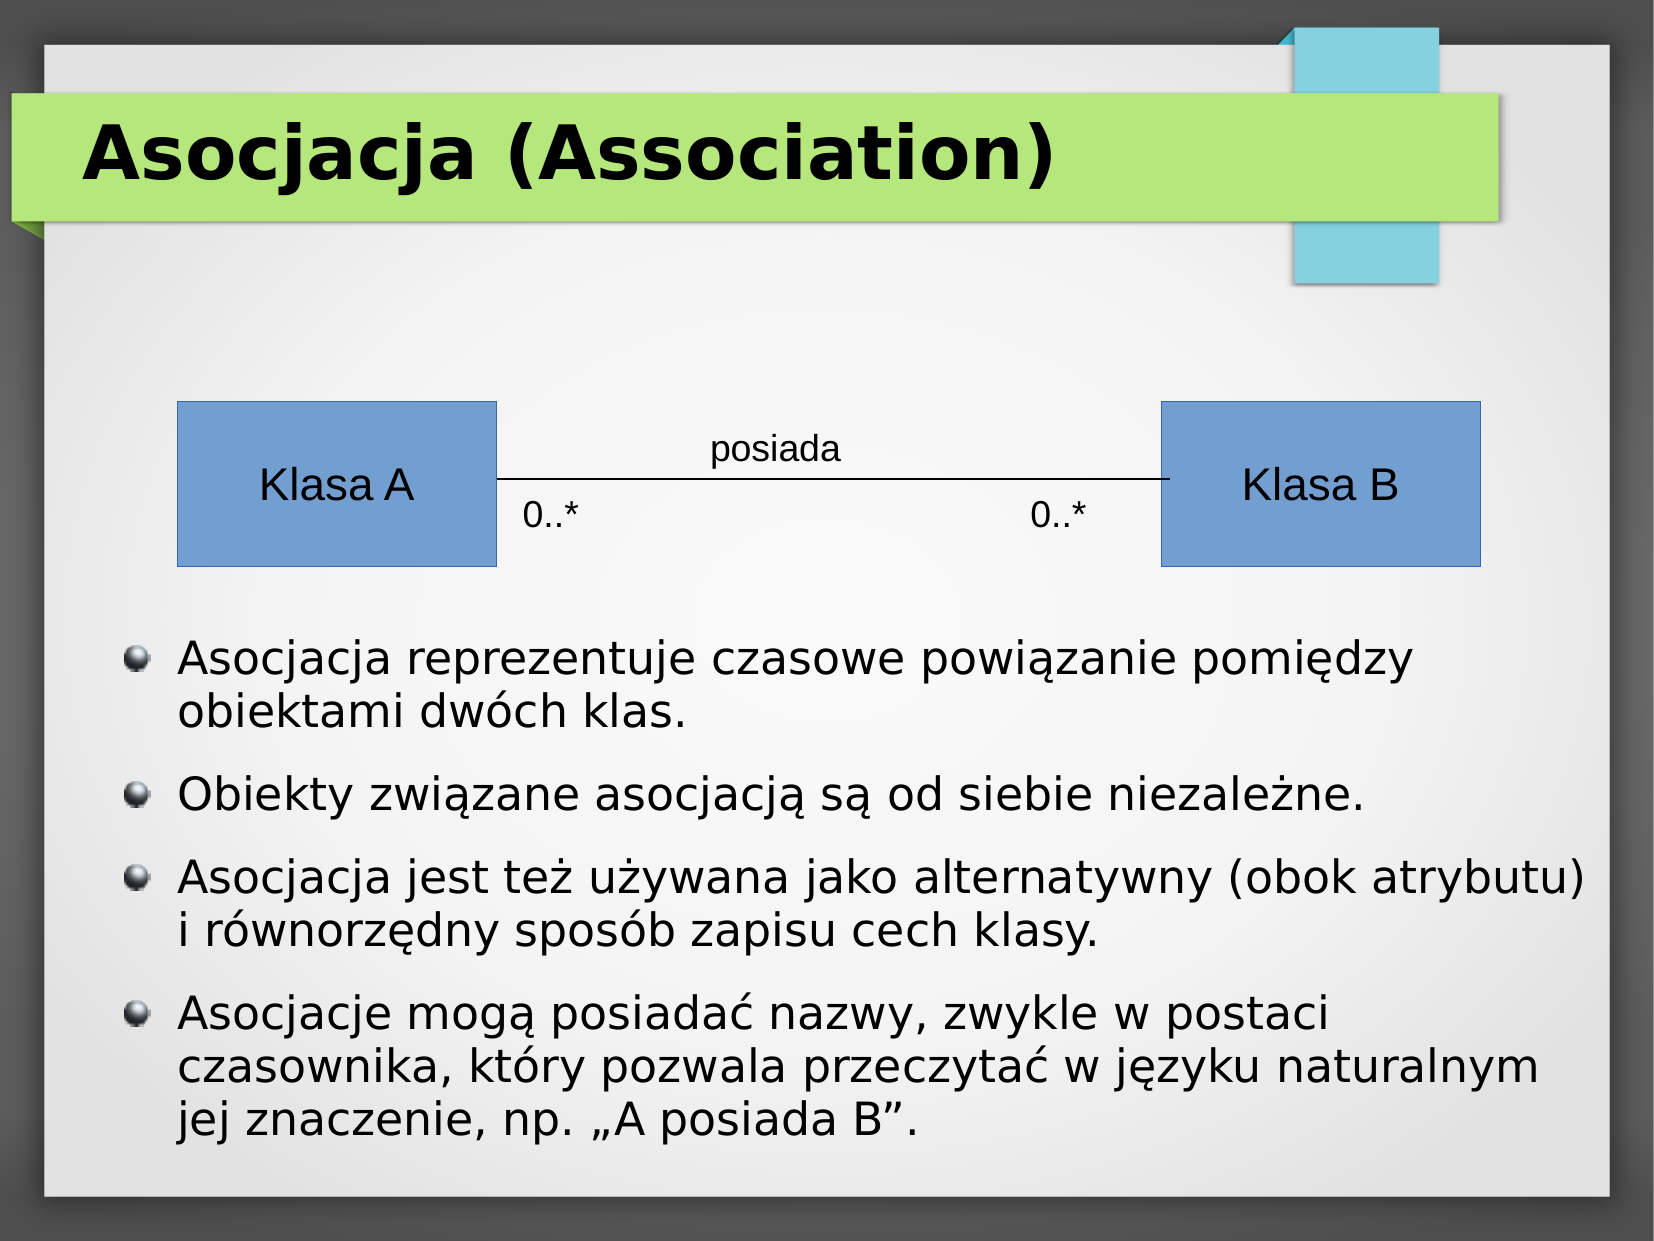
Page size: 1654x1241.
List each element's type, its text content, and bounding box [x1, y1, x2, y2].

title Asocjacja (Association) [82, 94, 1264, 213]
text_box 0..* [507, 486, 638, 544]
list Asocjacja reprezentuje czasowe powiązanie pomiędzy obiektami dwóch klas. Obiekty związane asocjacją są od siebie niezależne. Asocjacja jest też używana jako alternatywny (obok atrybutu) i równorzędny sposób zapisu cech klasy. Asocjacje mogą posiadać nazwy, zwykle w postaci czasownika, który pozwala przeczytać w języku naturalnym jej znaczenie, np. „A posiada B”. [106, 631, 1595, 1176]
text_box Klasa A [177, 401, 497, 567]
text_box posiada [695, 420, 1015, 478]
text_box 0..* [1015, 486, 1146, 544]
picture [0, 0, 1654, 1241]
text_box Klasa B [1161, 401, 1481, 567]
